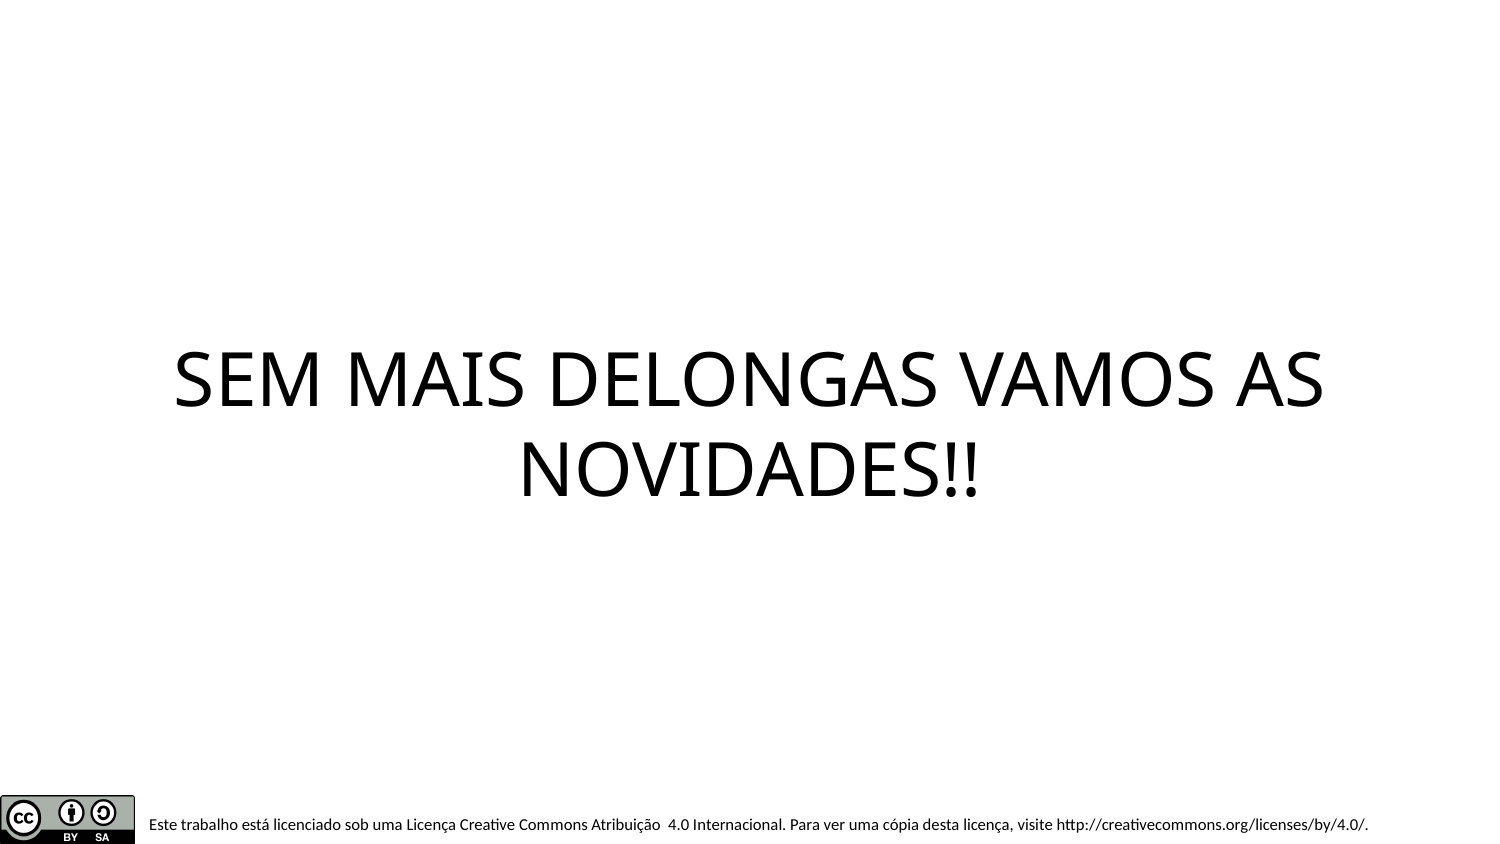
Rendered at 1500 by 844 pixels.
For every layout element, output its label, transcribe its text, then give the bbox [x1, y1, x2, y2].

picture [0, 795, 134, 844]
title SEM MAIS DELONGAS VAMOS AS NOVIDADES!! [51, 352, 1449, 491]
text_box Este trabalho está licenciado sob uma Licença Creative Commons Atribuição 4.0 Internacional. Para ver uma cópia desta licença, visite http://creativecommons.org/licenses/by/4.0/. [134, 795, 1500, 844]
